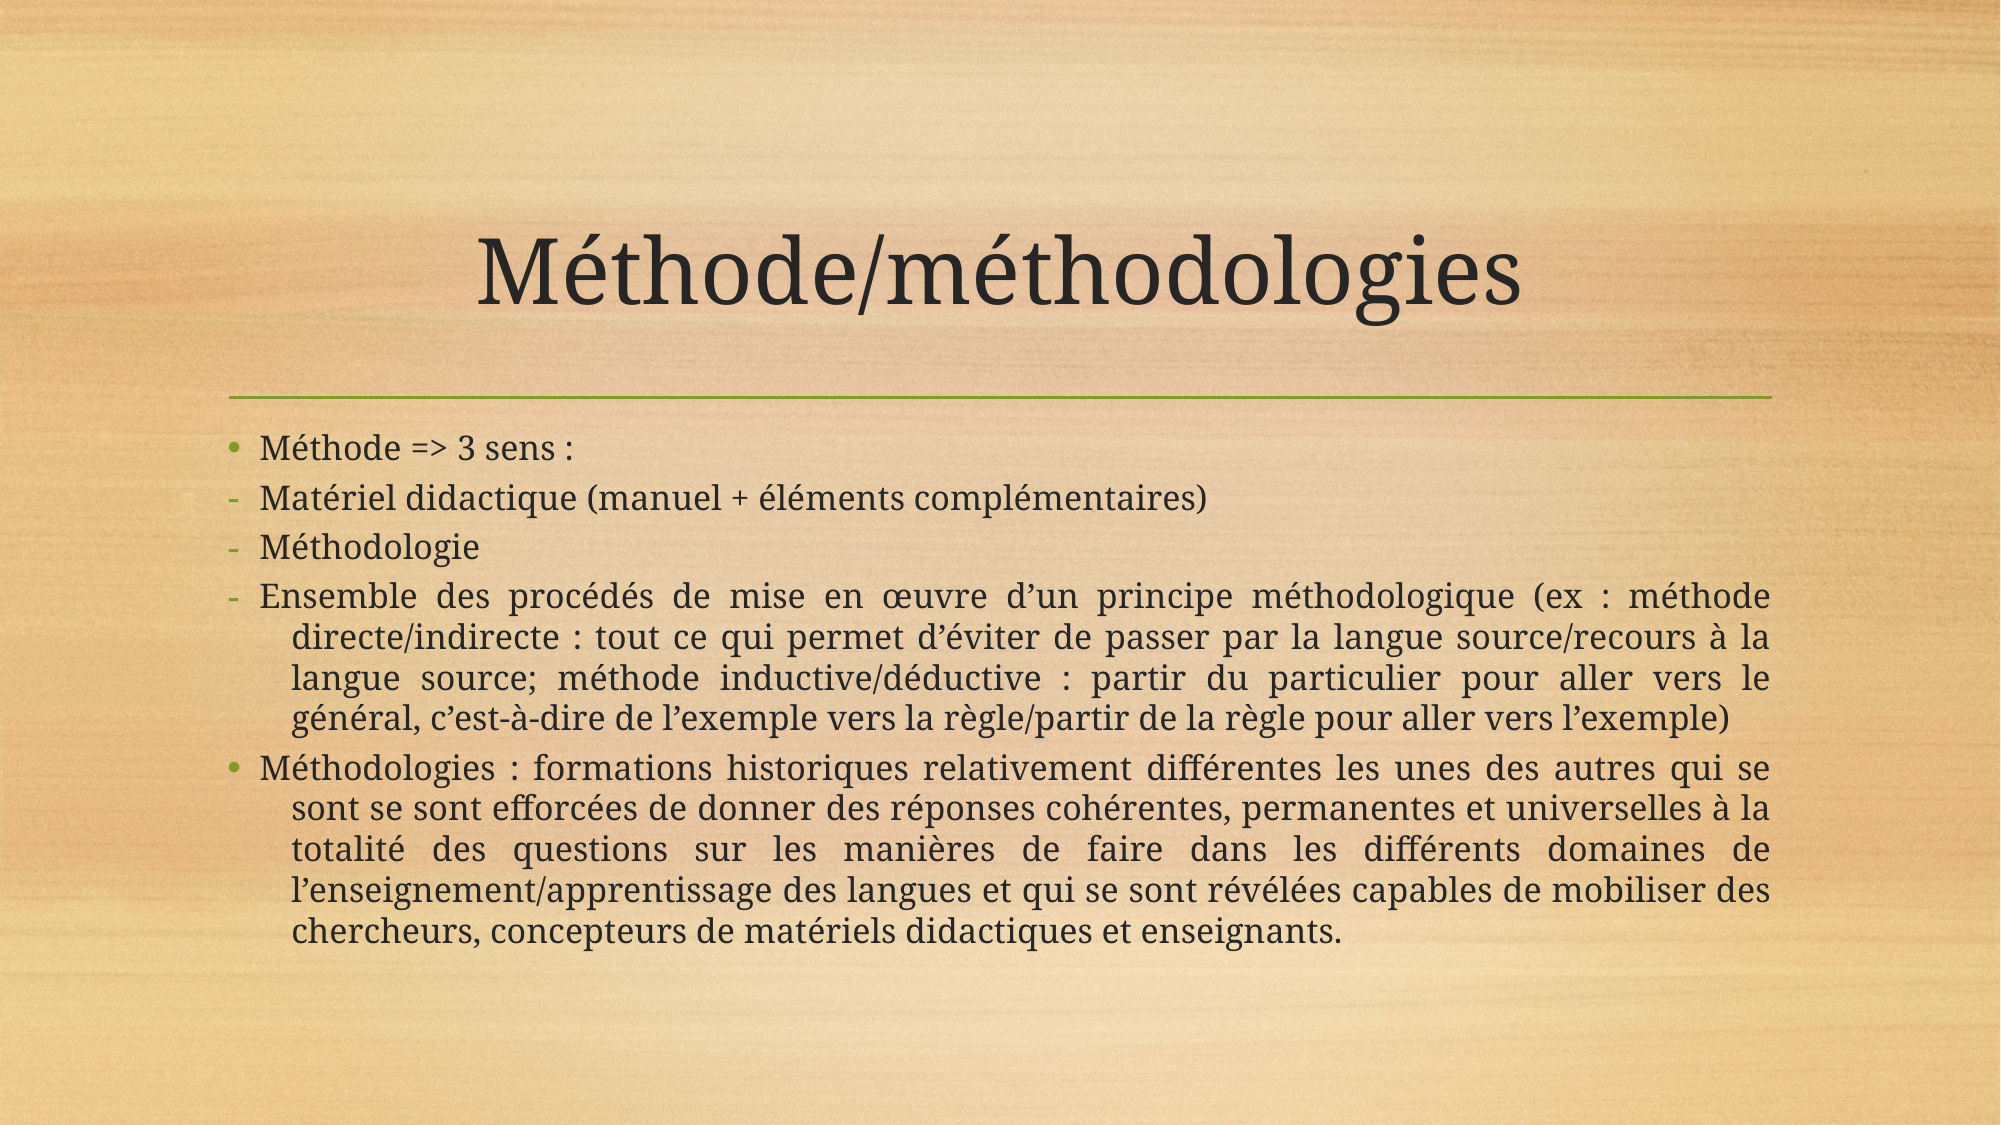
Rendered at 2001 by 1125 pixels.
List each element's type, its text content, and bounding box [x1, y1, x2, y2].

title Méthode/méthodologies [212, 161, 1788, 376]
list Méthode => 3 sens : Matériel didactique (manuel + éléments complémentaires) Méthodologie Ensemble des procédés de mise en œuvre d’un principe méthodologique (ex : méthode directe/indirecte : tout ce qui permet d’éviter de passer par la langue source/recours à la langue source; méthode inductive/déductive : partir du particulier pour aller vers le général, c’est-à-dire de l’exemple vers la règle/partir de la règle pour aller vers l’exemple) Méthodologies : formations historiques relativement différentes les unes des autres qui se sont se sont efforcées de donner des réponses cohérentes, permanentes et universelles à la totalité des questions sur les manières de faire dans les différents domaines de l’enseignement/apprentissage des langues et qui se sont révélées capables de mobiliser des chercheurs, concepteurs de matériels didactiques et enseignants. [212, 419, 1788, 964]
